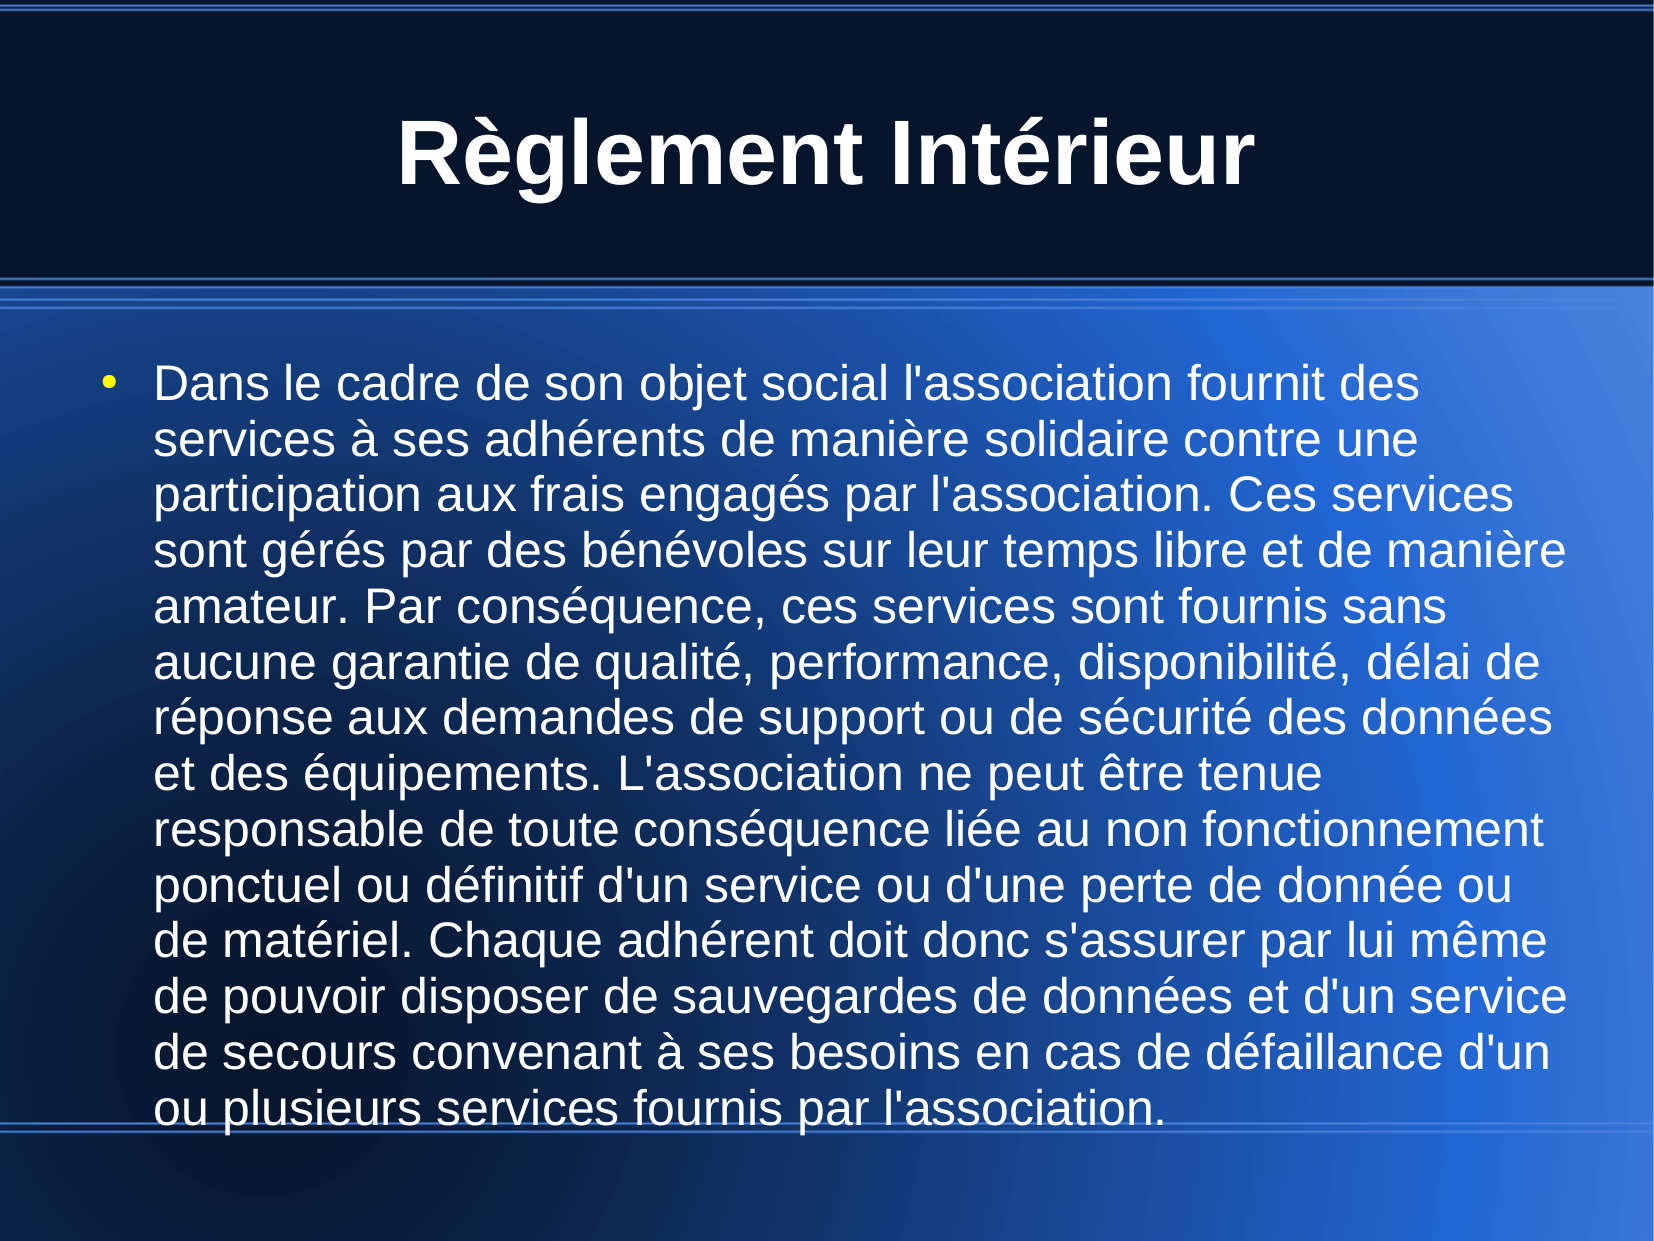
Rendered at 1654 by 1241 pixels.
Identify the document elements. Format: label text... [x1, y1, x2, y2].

list Dans le cadre de son objet social l'association fournit des services à ses adhérents de manière solidaire contre une participation aux frais engagés par l'association. Ces services sont gérés par des bénévoles sur leur temps libre et de manière amateur. Par conséquence, ces services sont fournis sans aucune garantie de qualité, performance, disponibilité, délai de réponse aux demandes de support ou de sécurité des données et des équipements. L'association ne peut être tenue responsable de toute conséquence liée au non fonctionnement ponctuel ou définitif d'un service ou d'une perte de donnée ou de matériel. Chaque adhérent doit donc s'assurer par lui même de pouvoir disposer de sauvegardes de données et d'un service de secours convenant à ses besoins en cas de défaillance d'un ou plusieurs services fournis par l'association. [82, 355, 1571, 1159]
title Règlement Intérieur [82, 56, 1571, 250]
picture [0, 0, 1654, 1241]
